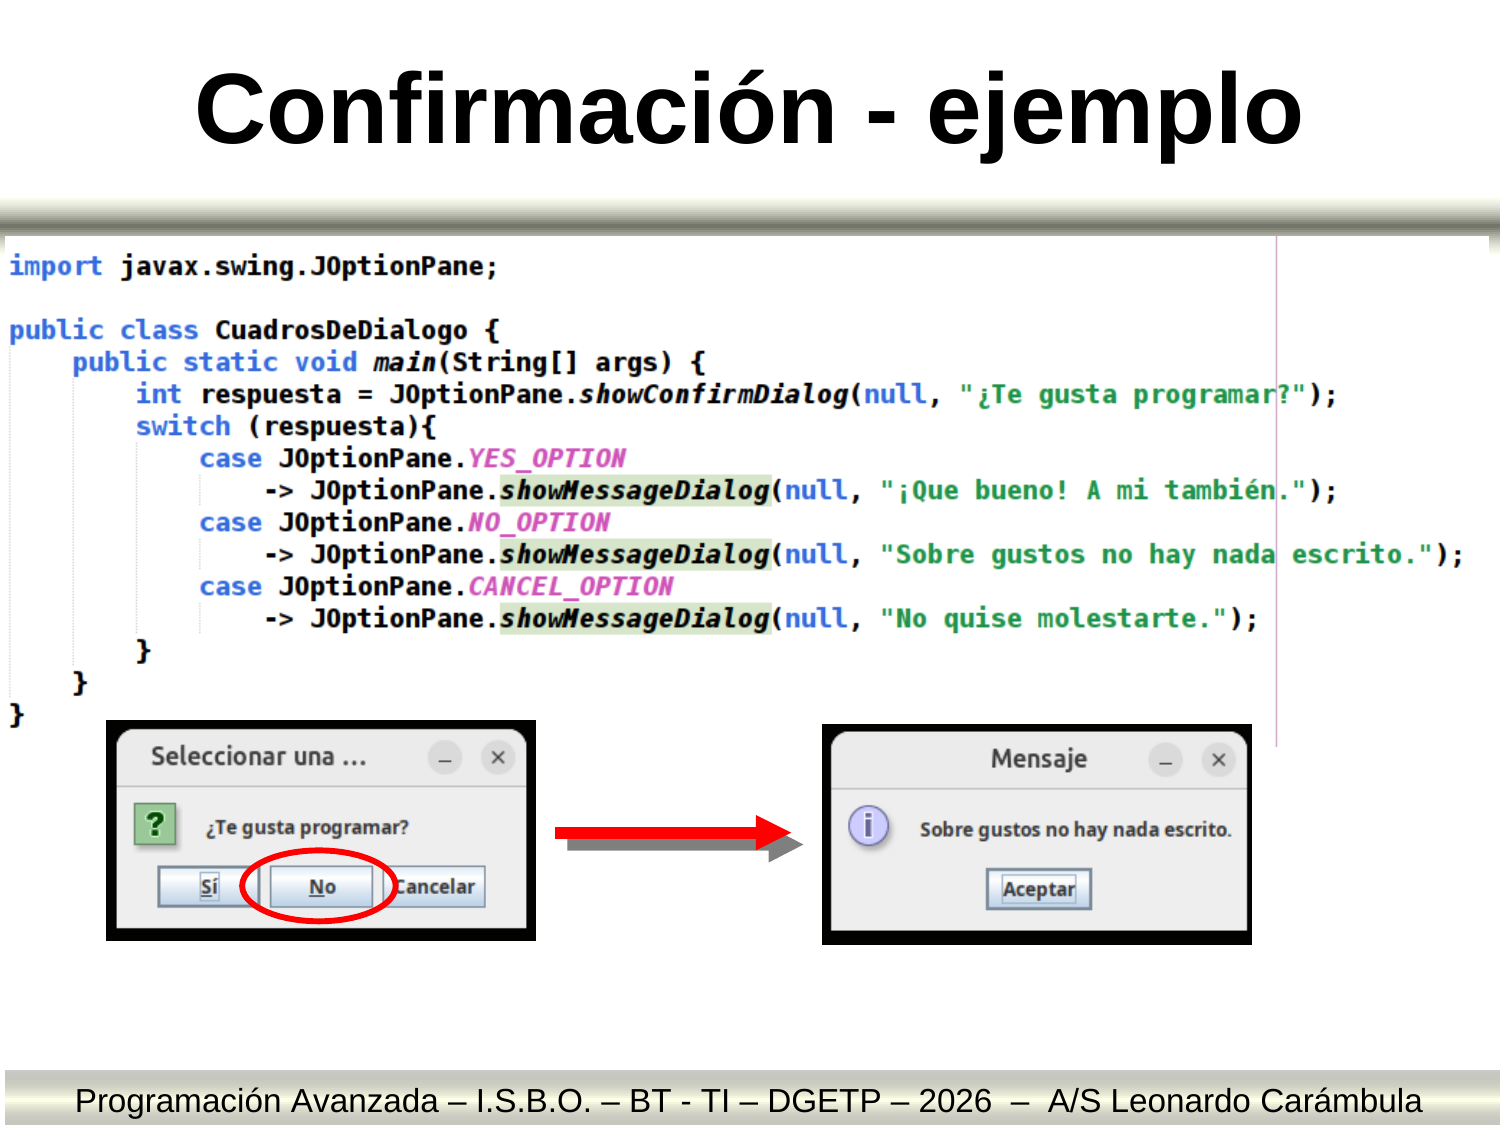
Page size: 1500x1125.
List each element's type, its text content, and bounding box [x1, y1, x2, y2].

title Confirmación - ejemplo [0, 9, 1500, 198]
picture [5, 236, 1489, 945]
